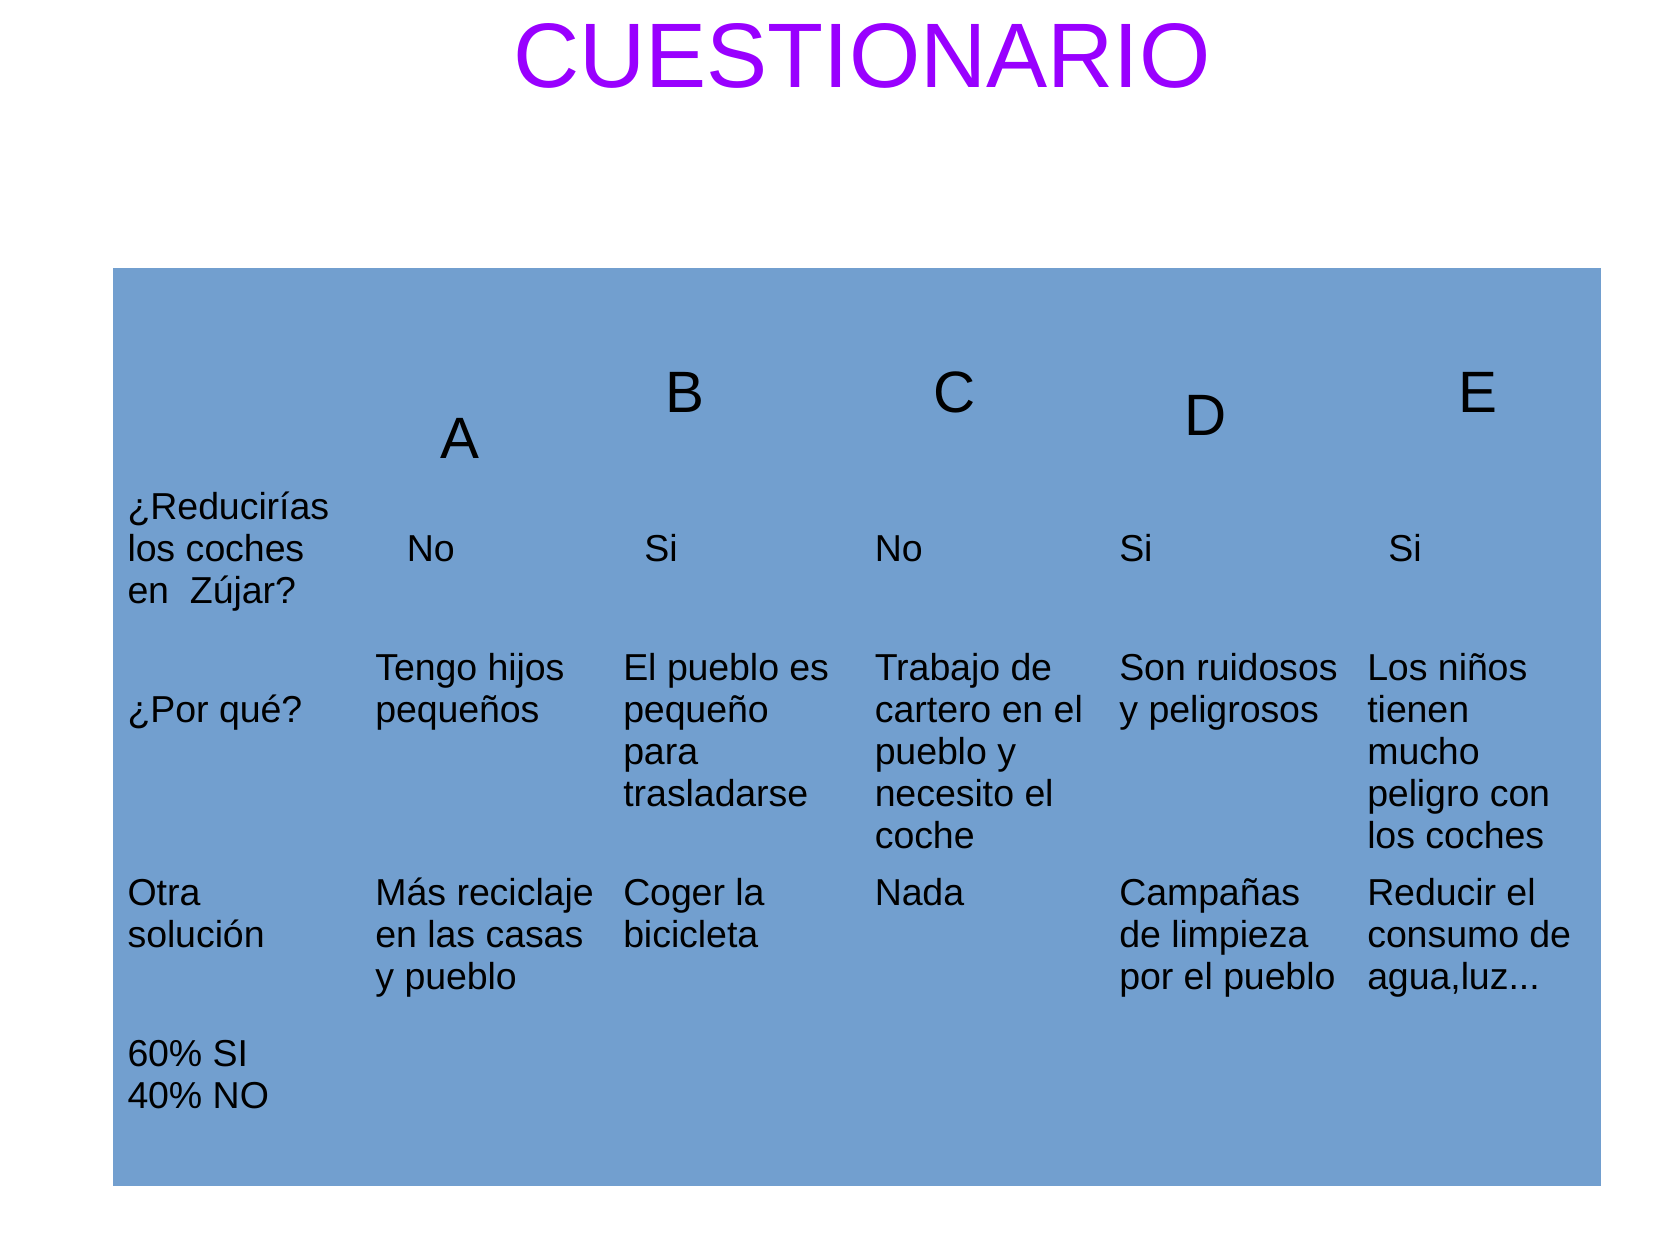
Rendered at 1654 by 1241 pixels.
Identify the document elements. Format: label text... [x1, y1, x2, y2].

table_cell Más reciclaje en las casas y pueblo [361, 864, 609, 1025]
table_cell Reducir el consumo de agua,luz... [1353, 864, 1601, 1025]
table_header [113, 268, 361, 478]
table_cell Si [1105, 478, 1353, 639]
table_cell No [361, 478, 609, 639]
table_cell [1353, 1025, 1601, 1186]
table_cell Si [1353, 478, 1601, 639]
table_cell Coger la bicicleta [609, 864, 860, 1025]
table_cell ¿Por qué? [113, 639, 361, 864]
table_cell 60% SI 40% NO [113, 1025, 361, 1186]
table_cell Son ruidosos y peligrosos [1105, 639, 1353, 864]
table_cell El pueblo es pequeño para trasladarse [609, 639, 860, 864]
table_cell Trabajo de cartero en el pueblo y necesito el coche [860, 639, 1105, 864]
table_cell Nada [860, 864, 1105, 1025]
table_cell [609, 1025, 860, 1186]
table_cell Campañas de limpieza por el pueblo [1105, 864, 1353, 1025]
table_cell Los niños tienen mucho peligro con los coches [1353, 639, 1601, 864]
table_header D [1105, 268, 1353, 478]
table_header A [361, 268, 609, 478]
table_cell [860, 1025, 1105, 1186]
table_header E [1353, 268, 1601, 478]
table_cell [361, 1025, 609, 1186]
table_cell [1105, 1025, 1353, 1186]
table_cell Otra solución [113, 864, 361, 1025]
table_cell No [860, 478, 1105, 639]
table_header C [860, 268, 1105, 478]
title CUESTIONARIO [118, 0, 1607, 178]
table_header B [609, 268, 860, 478]
table_cell Tengo hijos pequeños [361, 639, 609, 864]
table_cell ¿Reducirías los coches en Zújar? [113, 478, 361, 639]
table_cell Si [609, 478, 860, 639]
